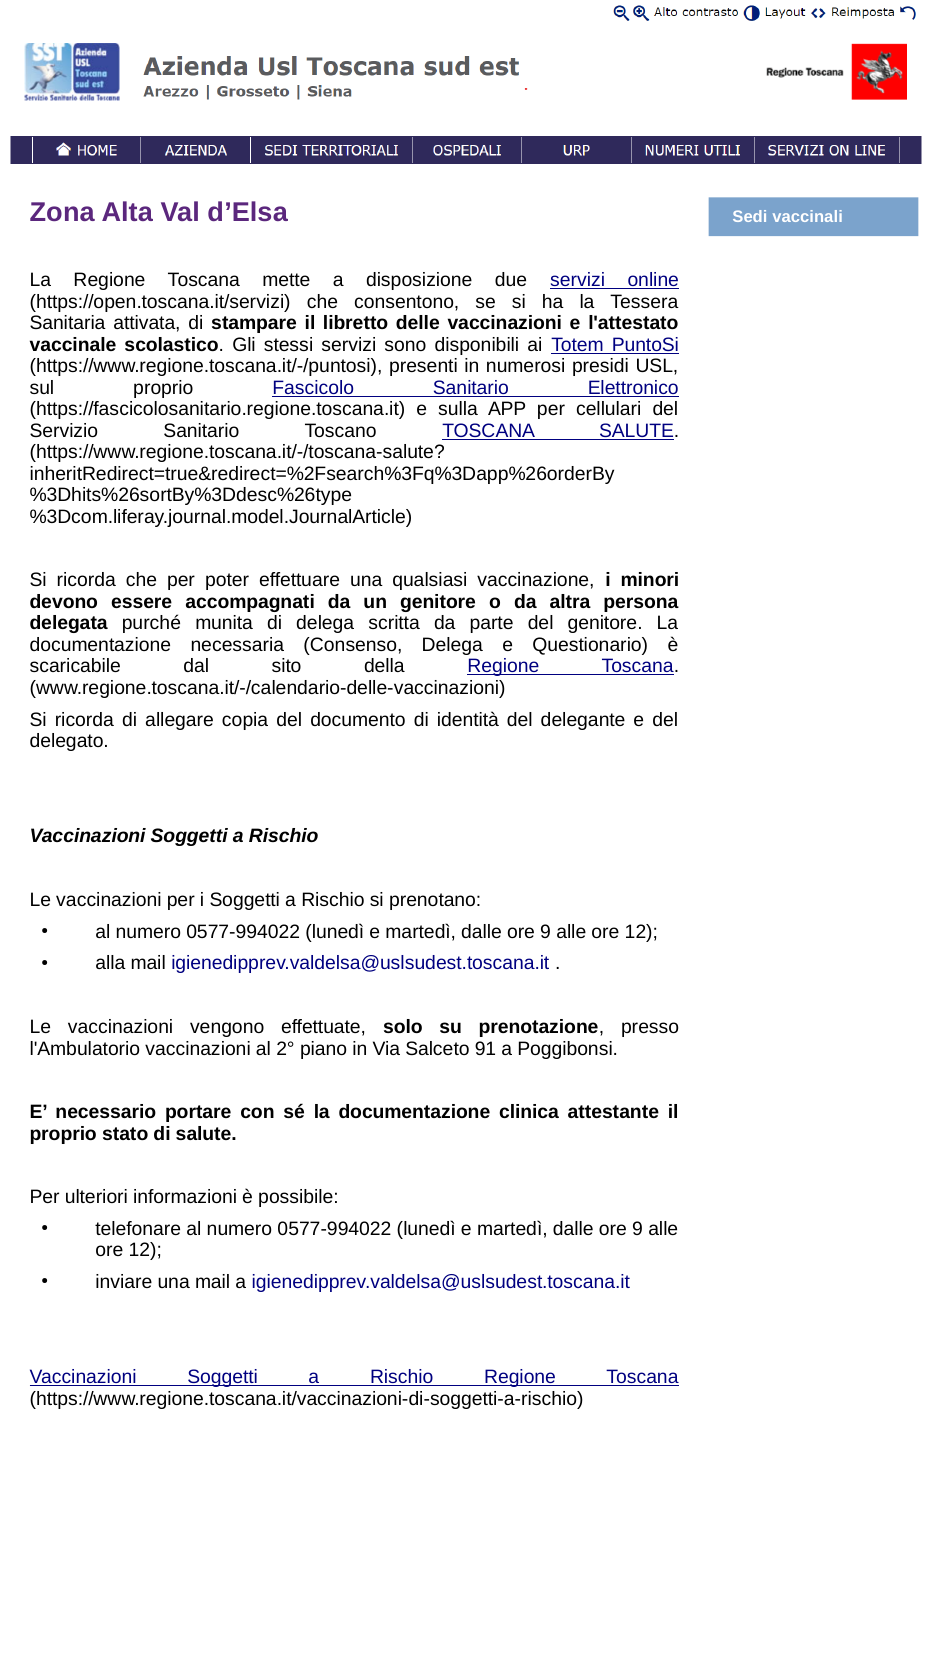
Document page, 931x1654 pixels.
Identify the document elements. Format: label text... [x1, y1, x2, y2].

picture [0, 0, 931, 172]
list Zona Alta Val d’Elsa La Regione Toscana mette a disposizione due servizi online (https://open.toscana.it/servizi) che consentono, se si ha la Tessera Sanitaria attivata, di stampare il libretto delle vaccinazioni e l'attestato vaccinale scolastico. Gli stessi servizi sono disponibili ai Totem PuntoSi (https://www.regione.toscana.it/-/puntosi), presenti in numerosi presidi USL, sul proprio Fascicolo Sanitario Elettronico (https://fascicolosanitario.regione.toscana.it) e sulla APP per cellulari del Servizio Sanitario Toscano TOSCANA SALUTE. (https://www.regione.toscana.it/-/toscana-salute?inheritRedirect=true&redirect=%2Fsearch%3Fq%3Dapp%26orderBy%3Dhits%26sortBy%3Ddesc%26type%3Dcom.liferay.journal.model.JournalArticle) Si ricorda che per poter effettuare una qualsiasi vaccinazione, i minori devono essere accompagnati da un genitore o da altra persona delegata purché munita di delega scritta da parte del genitore. La documentazione necessaria (Consenso, Delega e Questionario) è scaricabile dal sito della Regione Toscana. (www.regione.toscana.it/-/calendario-delle-vaccinazioni) Si ricorda di allegare copia del documento di identità del delegante e del delegato. Vaccinazioni Soggetti a Rischio Le vaccinazioni per i Soggetti a Rischio si prenotano: al numero 0577-994022 (lunedì e martedì, dalle ore 9 alle ore 12); alla mail igienedipprev.valdelsa@uslsudest.toscana.it . Le vaccinazioni vengono effettuate, solo su prenotazione, presso l'Ambulatorio vaccinazioni al 2° piano in Via Salceto 91 a Poggibonsi. E’ necessario portare con sé la documentazione clinica attestante il proprio stato di salute. Per ulteriori informazioni è possibile: telefonare al numero 0577-994022 (lunedì e martedì, dalle ore 9 alle ore 12); inviare una mail a igienedipprev.valdelsa@uslsudest.toscana.it Vaccinazioni Soggetti a Rischio Regione Toscana (https://www.regione.toscana.it/vaccinazioni-di-soggetti-a-rischio) [29, 196, 680, 1436]
list Sedi vaccinali [708, 197, 919, 237]
